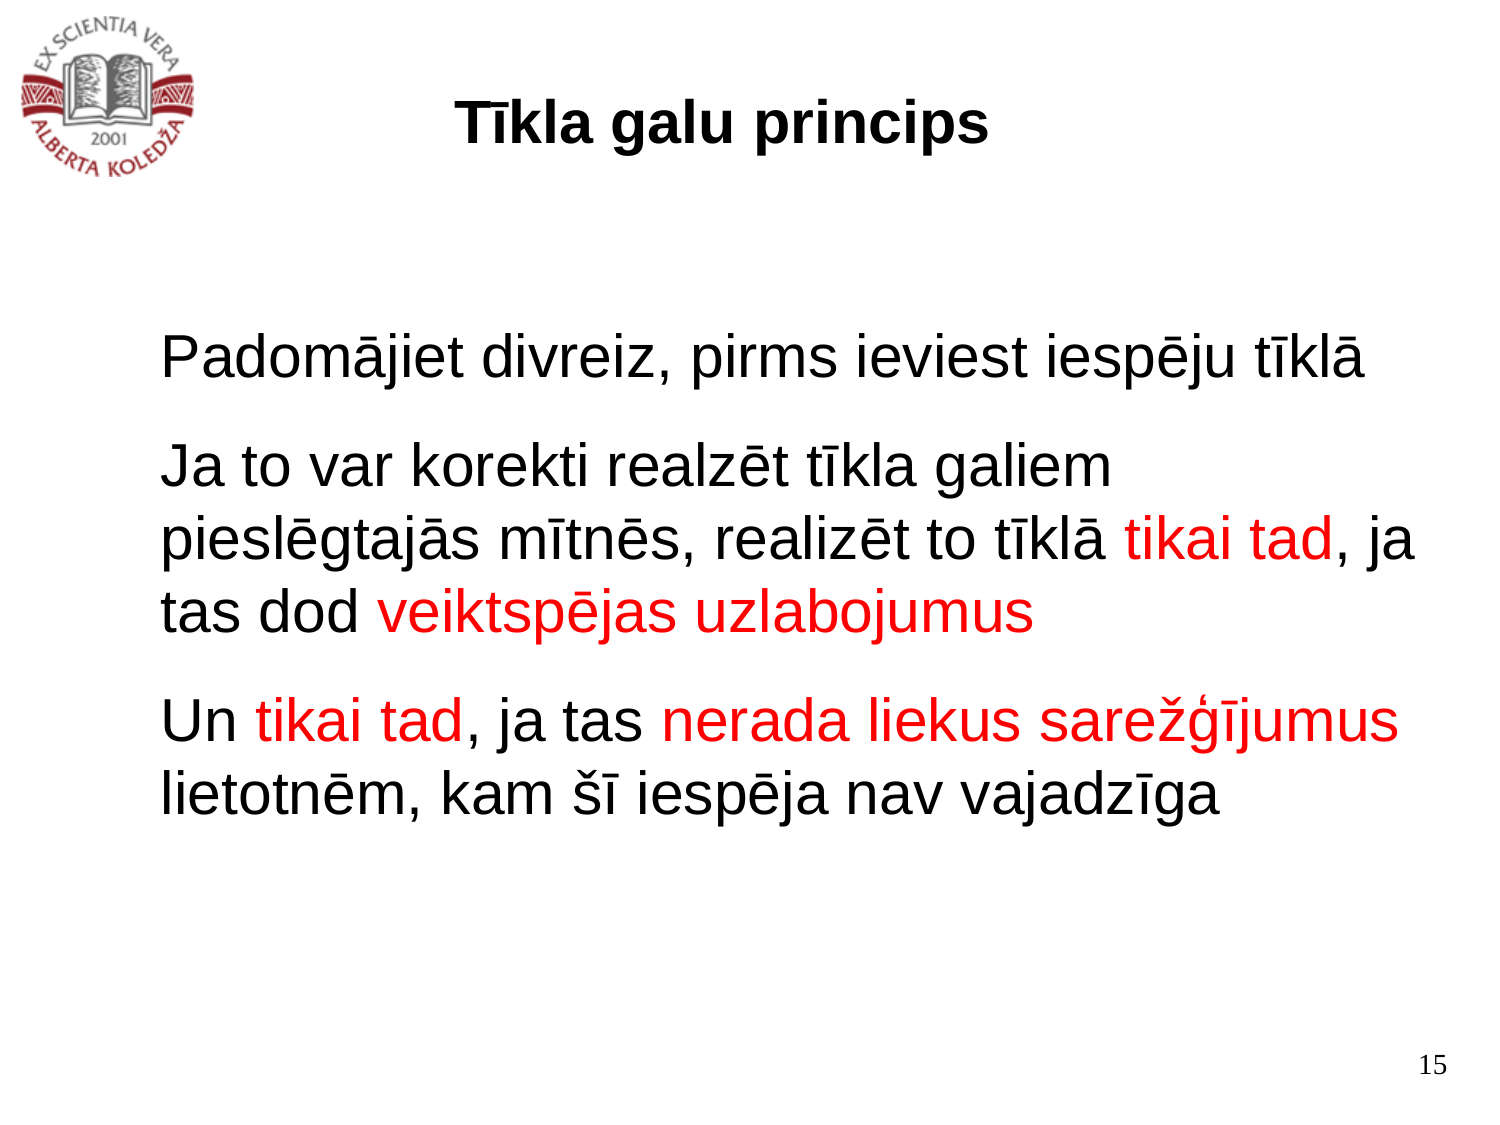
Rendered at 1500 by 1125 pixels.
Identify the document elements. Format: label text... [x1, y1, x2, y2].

picture [21, 16, 194, 177]
list Padomājiet divreiz, pirms ieviest iespēju tīklā Ja to var korekti realzēt tīkla galiem pieslēgtajās mītnēs, realizēt to tīklā tikai tad, ja tas dod veiktspējas uzlabojumus Un tikai tad, ja tas nerada liekus sarežģījumus lietotnēm, kam šī iespēja nav vajadzīga [74, 200, 1463, 1101]
title Tīkla galu princips [50, 62, 1374, 175]
